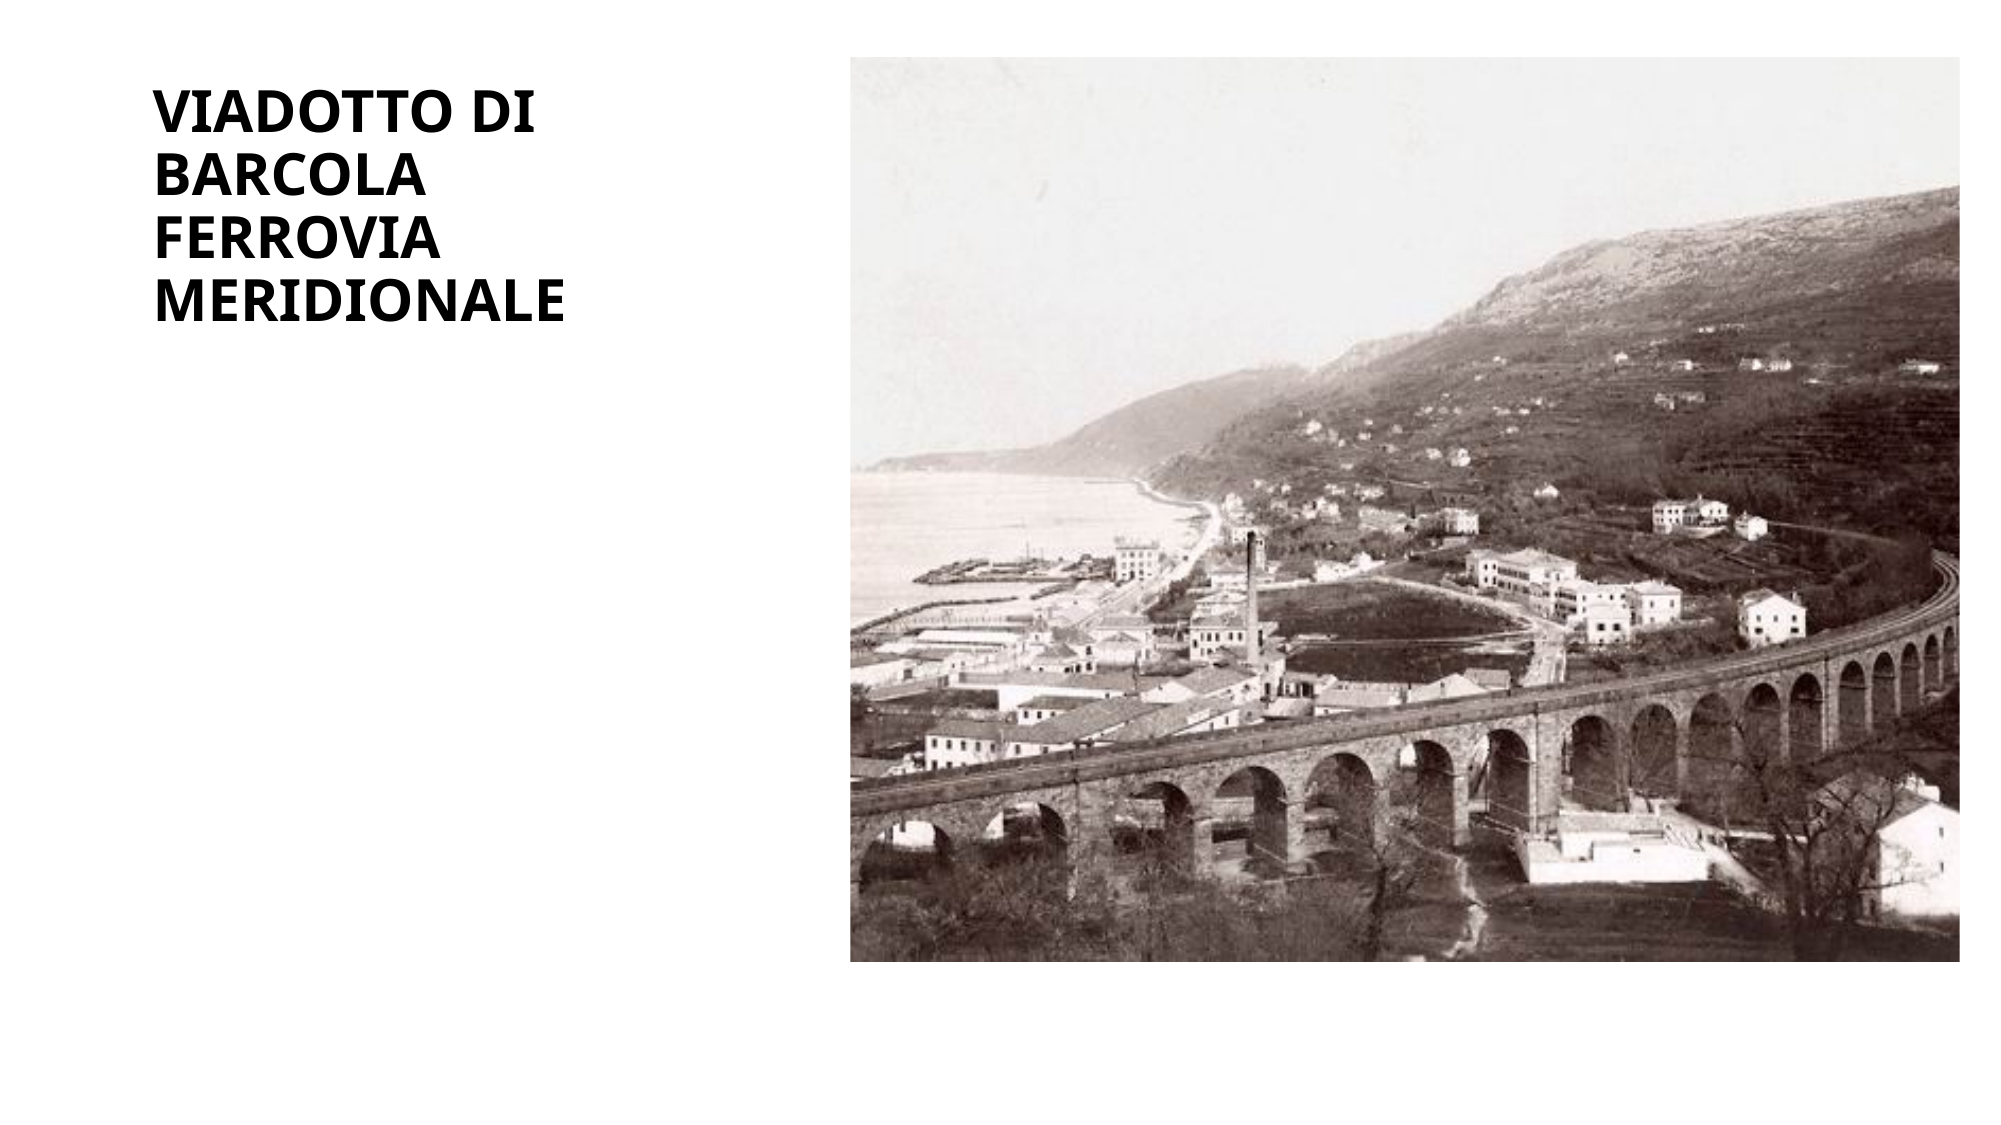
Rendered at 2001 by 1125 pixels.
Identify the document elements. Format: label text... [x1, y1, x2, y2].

picture [850, 57, 1960, 962]
title VIADOTTO DI BARCOLA FERROVIA MERIDIONALE [137, 75, 783, 338]
